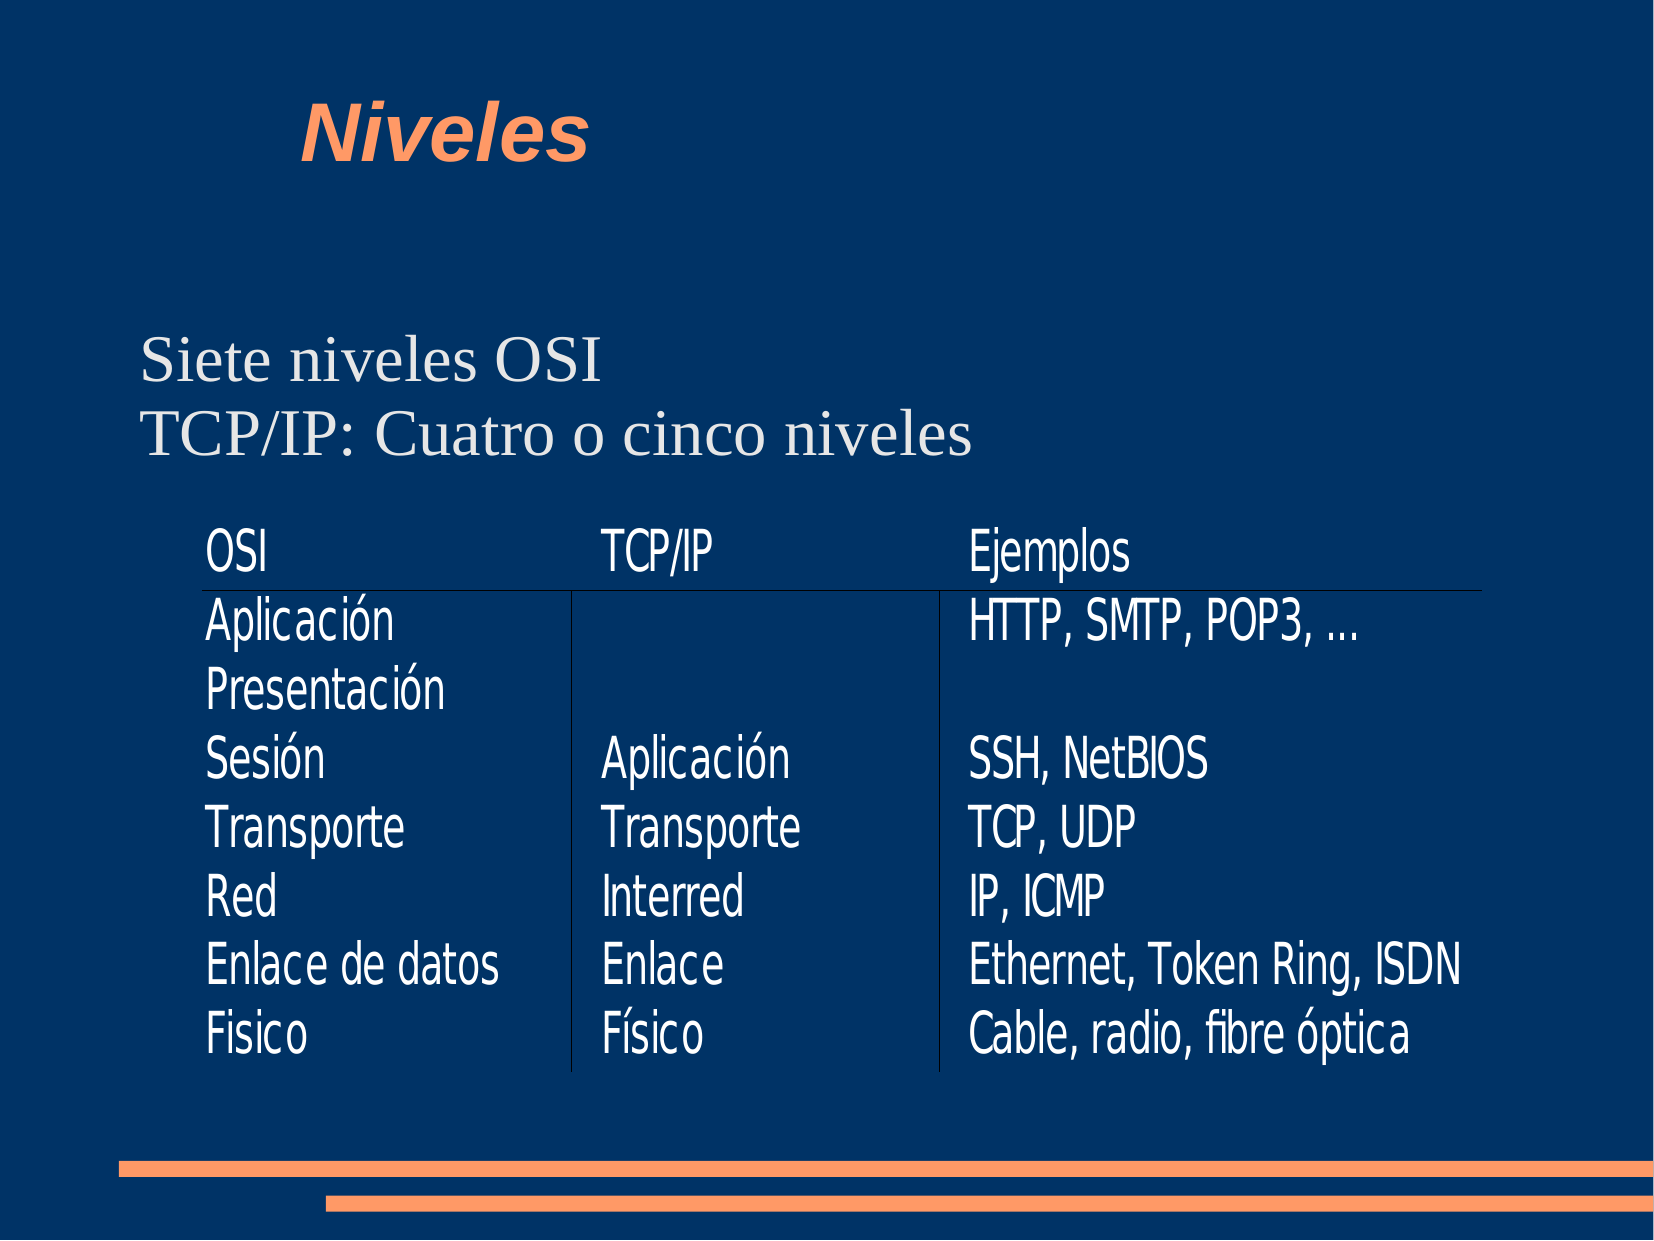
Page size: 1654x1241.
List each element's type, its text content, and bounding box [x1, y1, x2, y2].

title Niveles [300, 29, 1654, 237]
list Siete niveles OSI TCP/IP: Cuatro o cinco niveles [121, 322, 1561, 1132]
chart [202, 520, 1487, 1118]
